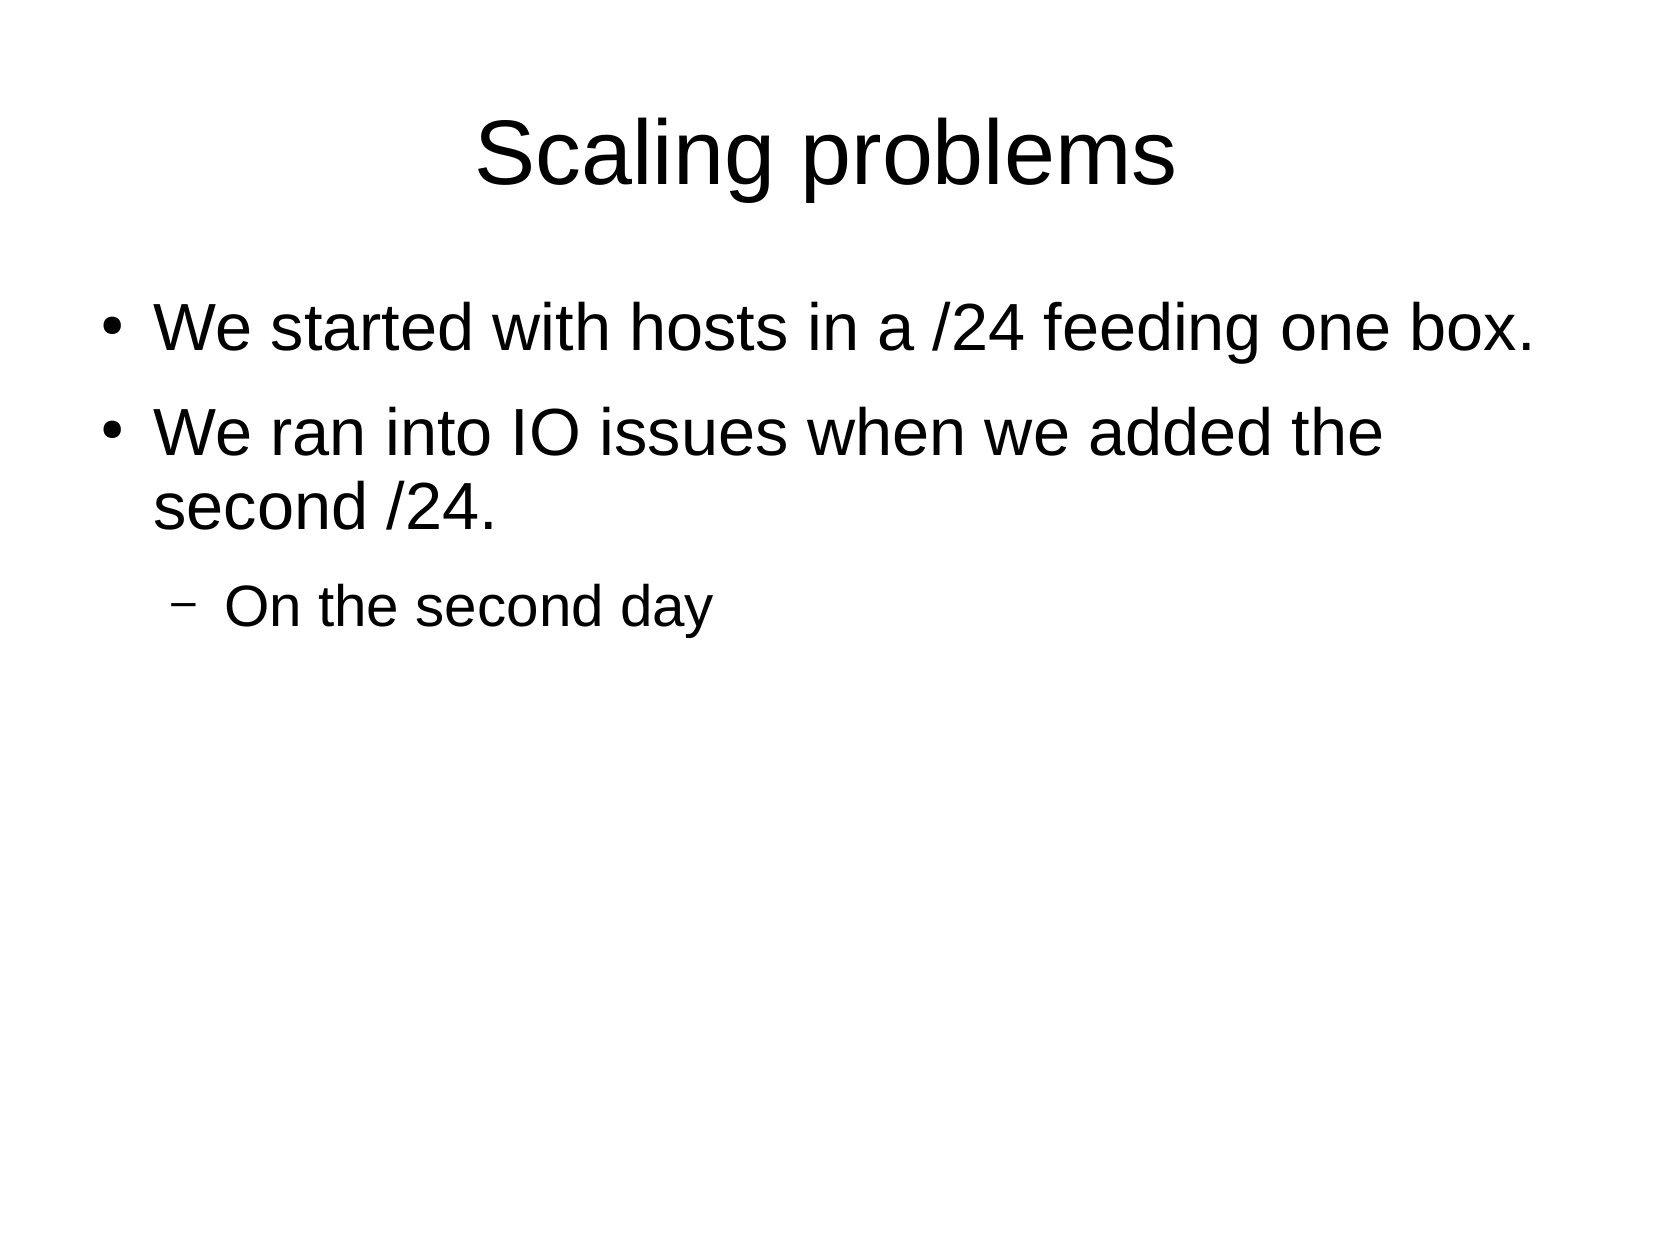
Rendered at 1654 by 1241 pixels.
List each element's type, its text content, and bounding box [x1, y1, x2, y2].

title Scaling problems [82, 49, 1571, 257]
list We started with hosts in a /24 feeding one box. We ran into IO issues when we added the second /24. On the second day [82, 290, 1538, 1010]
